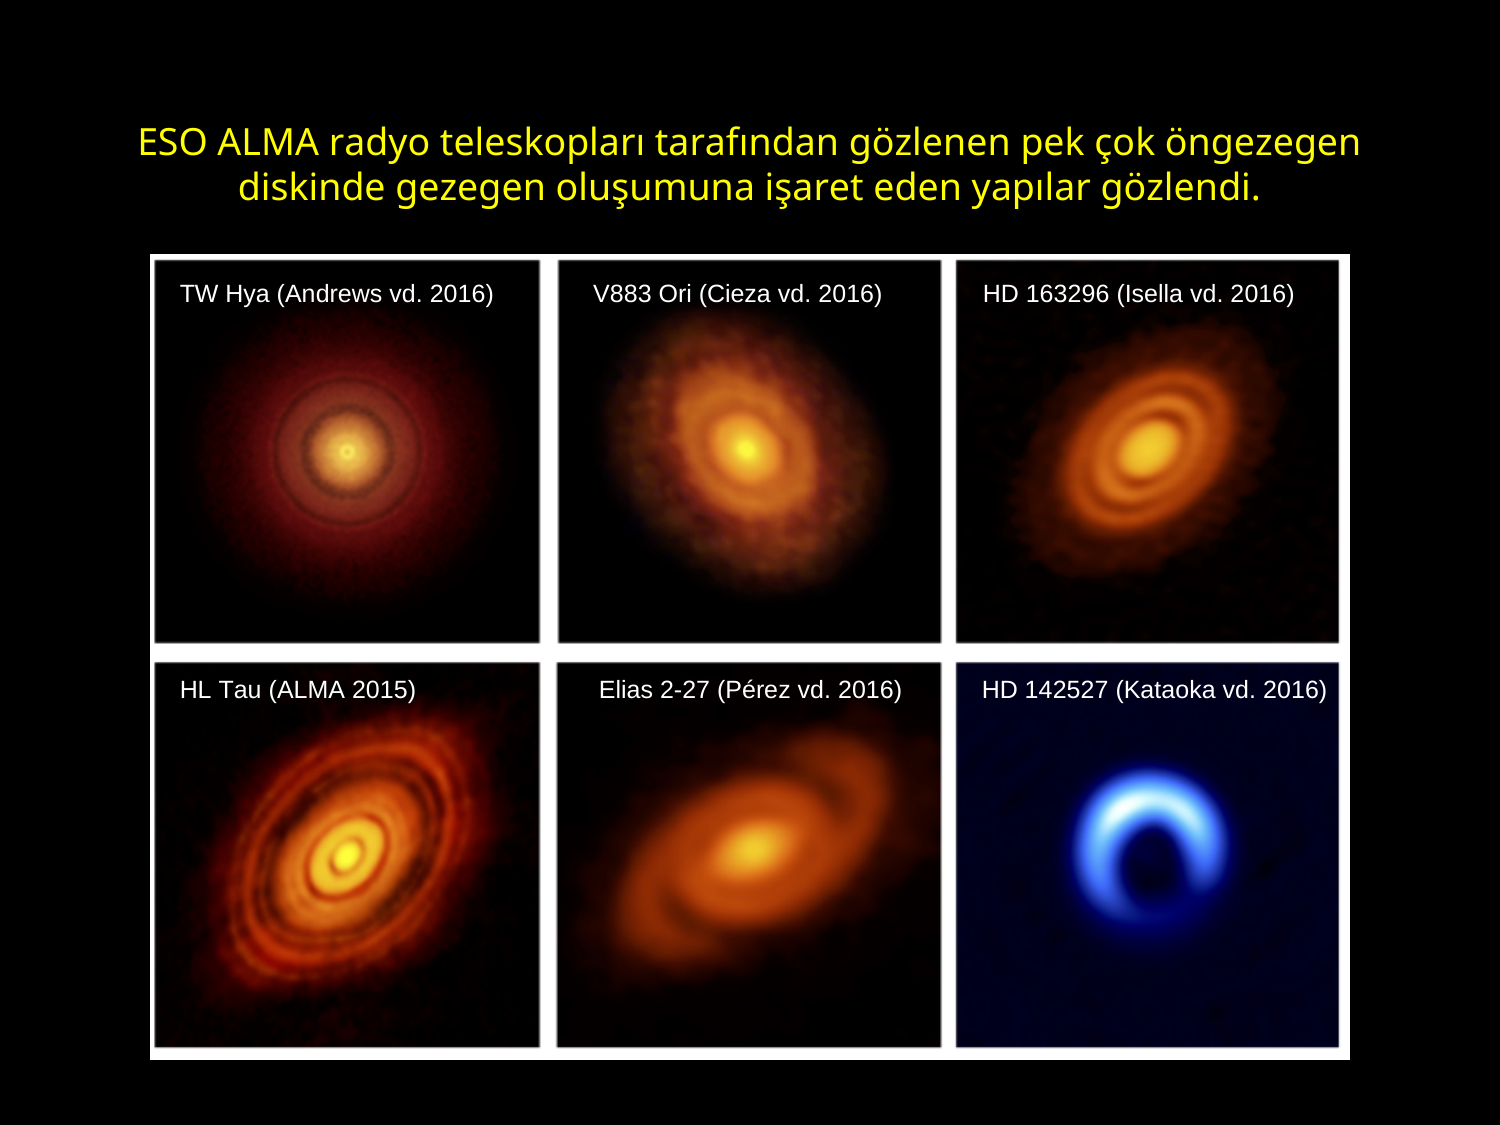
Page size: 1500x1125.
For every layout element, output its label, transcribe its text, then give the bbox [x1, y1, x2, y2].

text_box HD 163296 (Isella vd. 2016) [968, 270, 1314, 315]
text_box HD 142527 (Kataoka vd. 2016) [960, 665, 1350, 721]
text_box HL Tau (ALMA 2015) [165, 665, 511, 711]
text_box V883 Ori (Cieza vd. 2016) [578, 270, 924, 315]
text_box Elias 2-27 (Pérez vd. 2016) [584, 665, 930, 711]
text_box ESO ALMA radyo teleskopları tarafından gözlenen pek çok öngezegen diskinde gezegen oluşumuna işaret eden yapılar gözlendi. [75, 110, 1426, 226]
picture [150, 254, 1350, 1060]
text_box TW Hya (Andrews vd. 2016) [165, 270, 511, 315]
